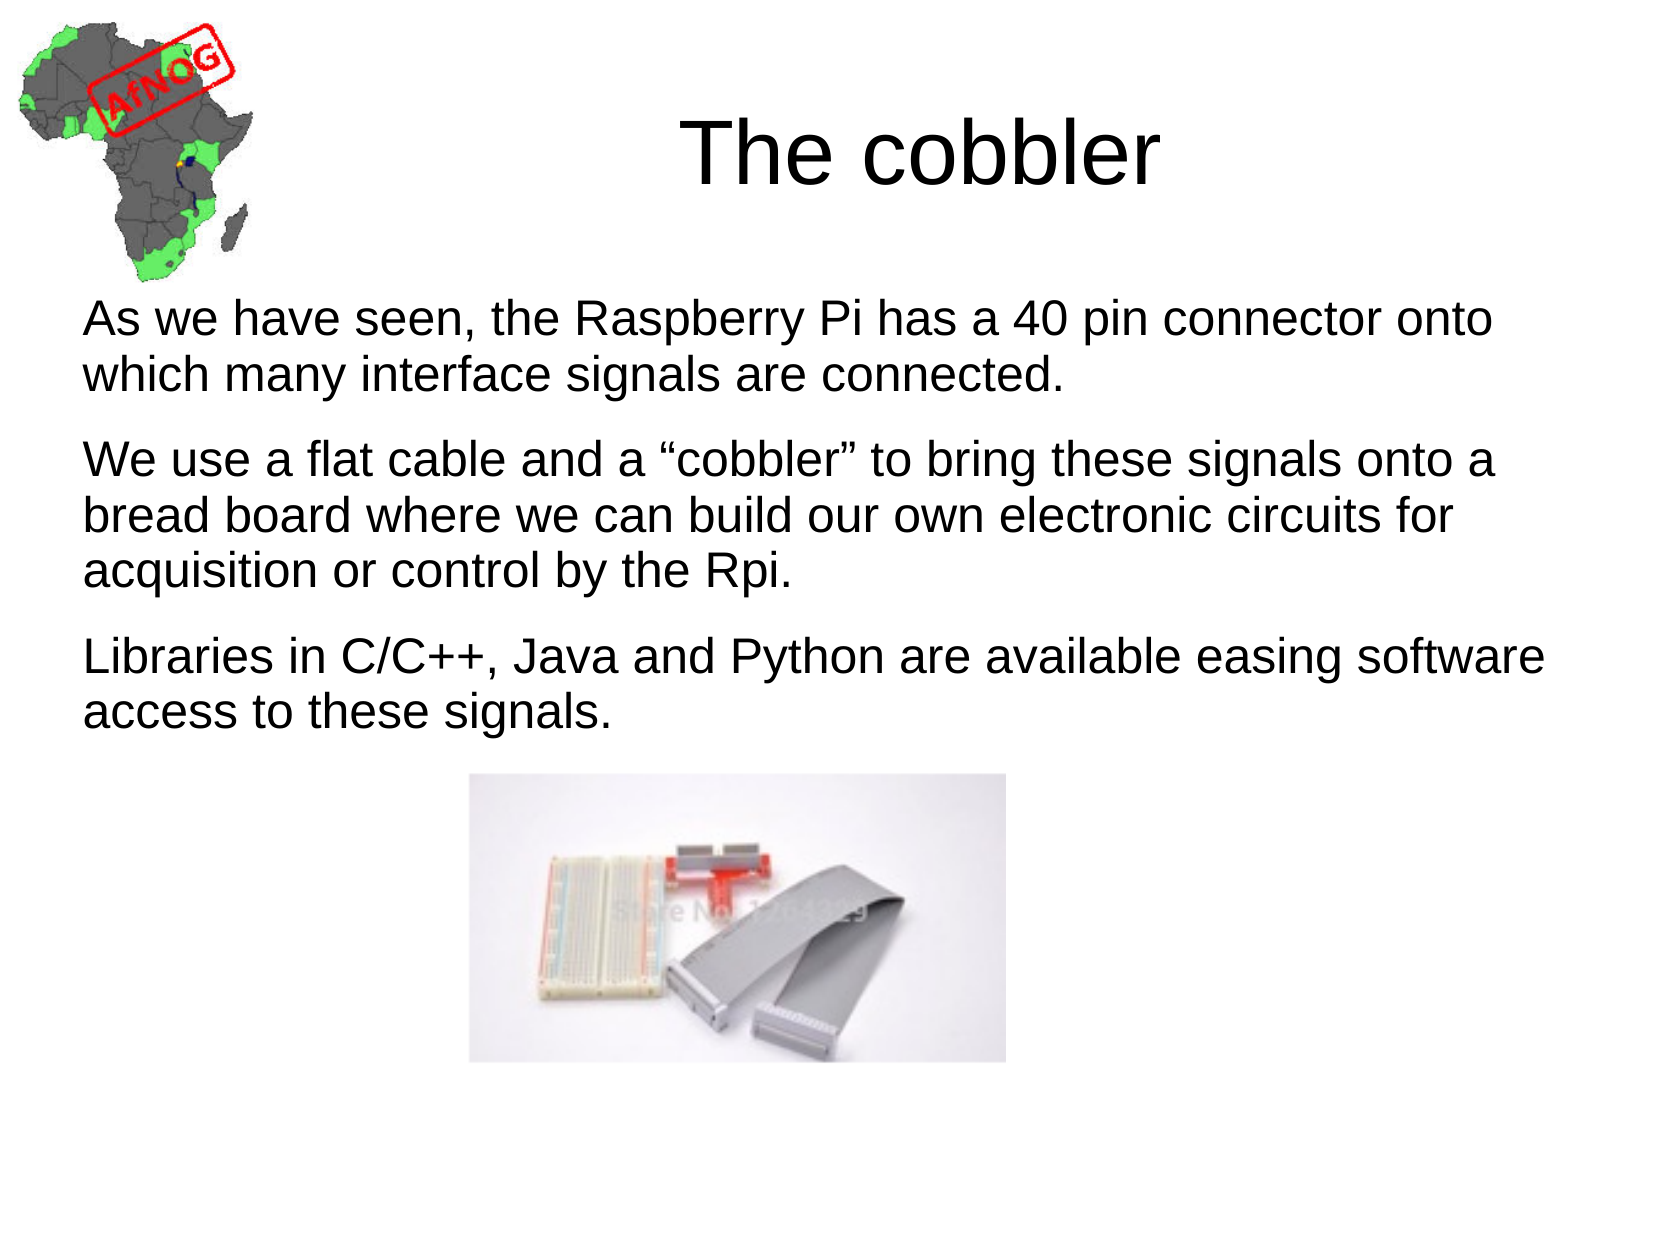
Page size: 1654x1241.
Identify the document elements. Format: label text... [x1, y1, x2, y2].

list As we have seen, the Raspberry Pi has a 40 pin connector onto which many interface signals are connected. We use a flat cable and a “cobbler” to bring these signals onto a bread board where we can build our own electronic circuits for acquisition or control by the Rpi. Libraries in C/C++, Java and Python are available easing software access to these signals. [82, 290, 1571, 1010]
picture [9, 0, 259, 291]
picture [465, 772, 1006, 1068]
title The cobbler [270, 49, 1571, 257]
